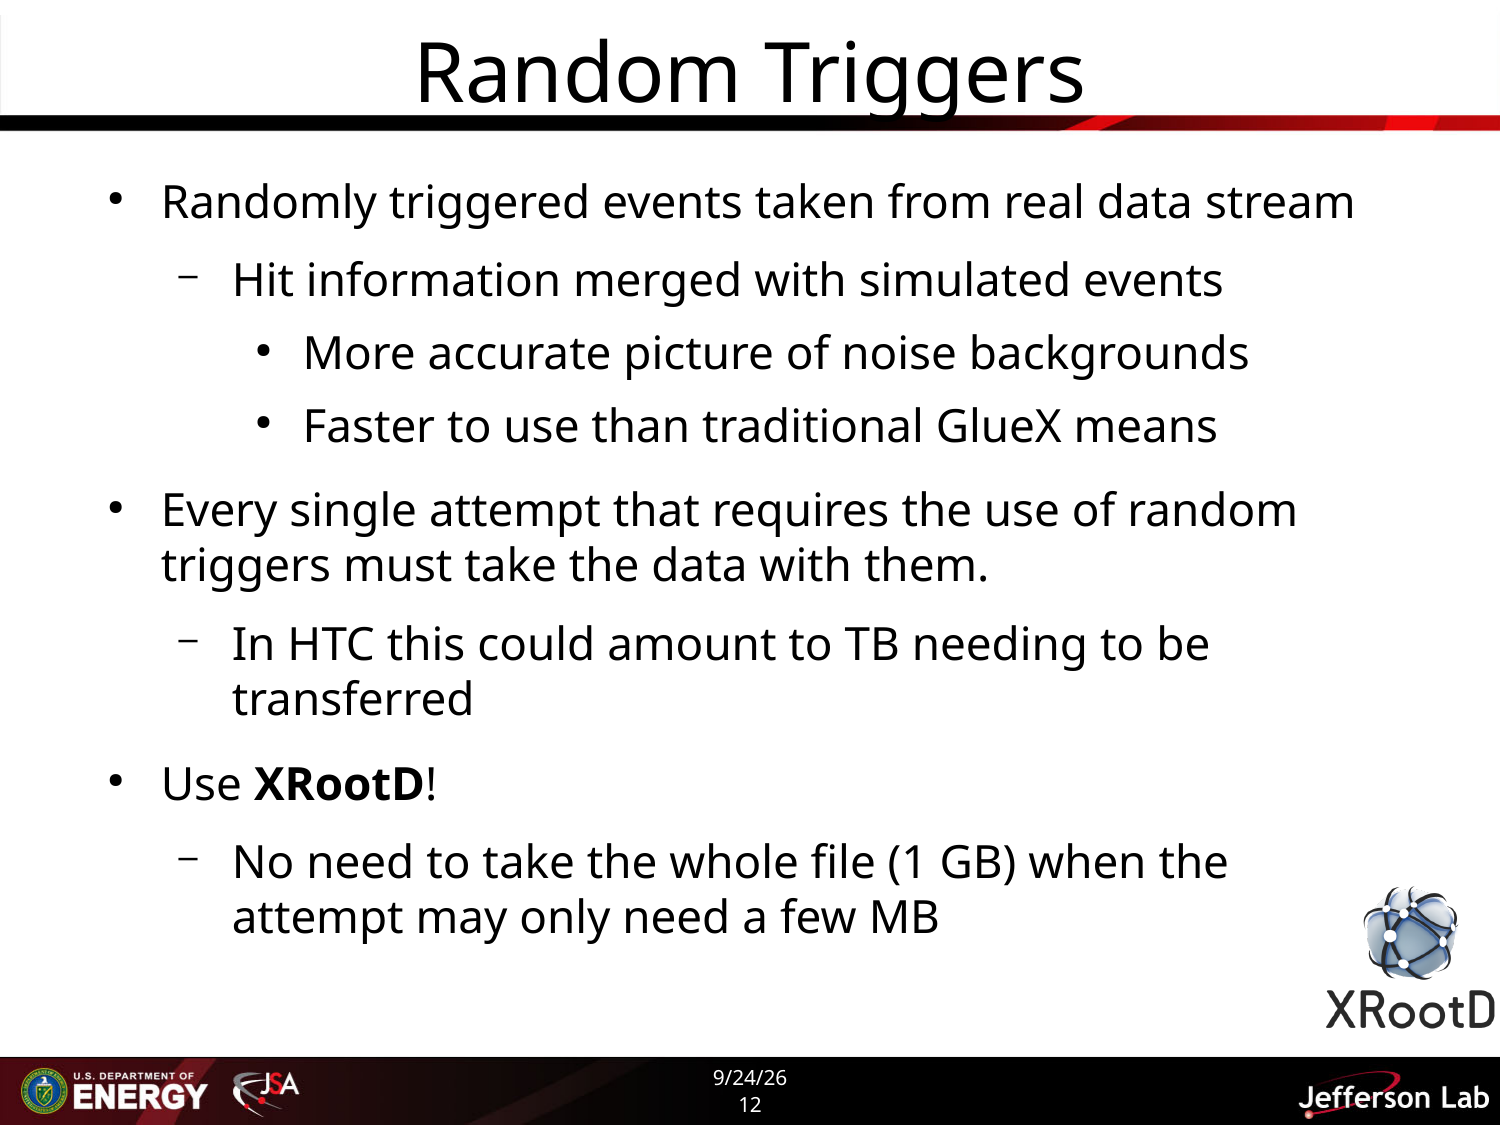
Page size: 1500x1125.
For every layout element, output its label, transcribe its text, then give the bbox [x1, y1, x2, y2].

title Random Triggers [75, 38, 1425, 99]
slide_number <number> [575, 1090, 925, 1122]
picture [0, 0, 1500, 1125]
list Randomly triggered events taken from real data stream Hit information merged with simulated events More accurate picture of noise backgrounds Faster to use than traditional GlueX means Every single attempt that requires the use of random triggers must take the data with them. In HTC this could amount to TB needing to be transferred Use XRootD! No need to take the whole file (1 GB) when the attempt may only need a few MB [75, 164, 1426, 908]
slide_number 11/1/19 [575, 1048, 925, 1090]
